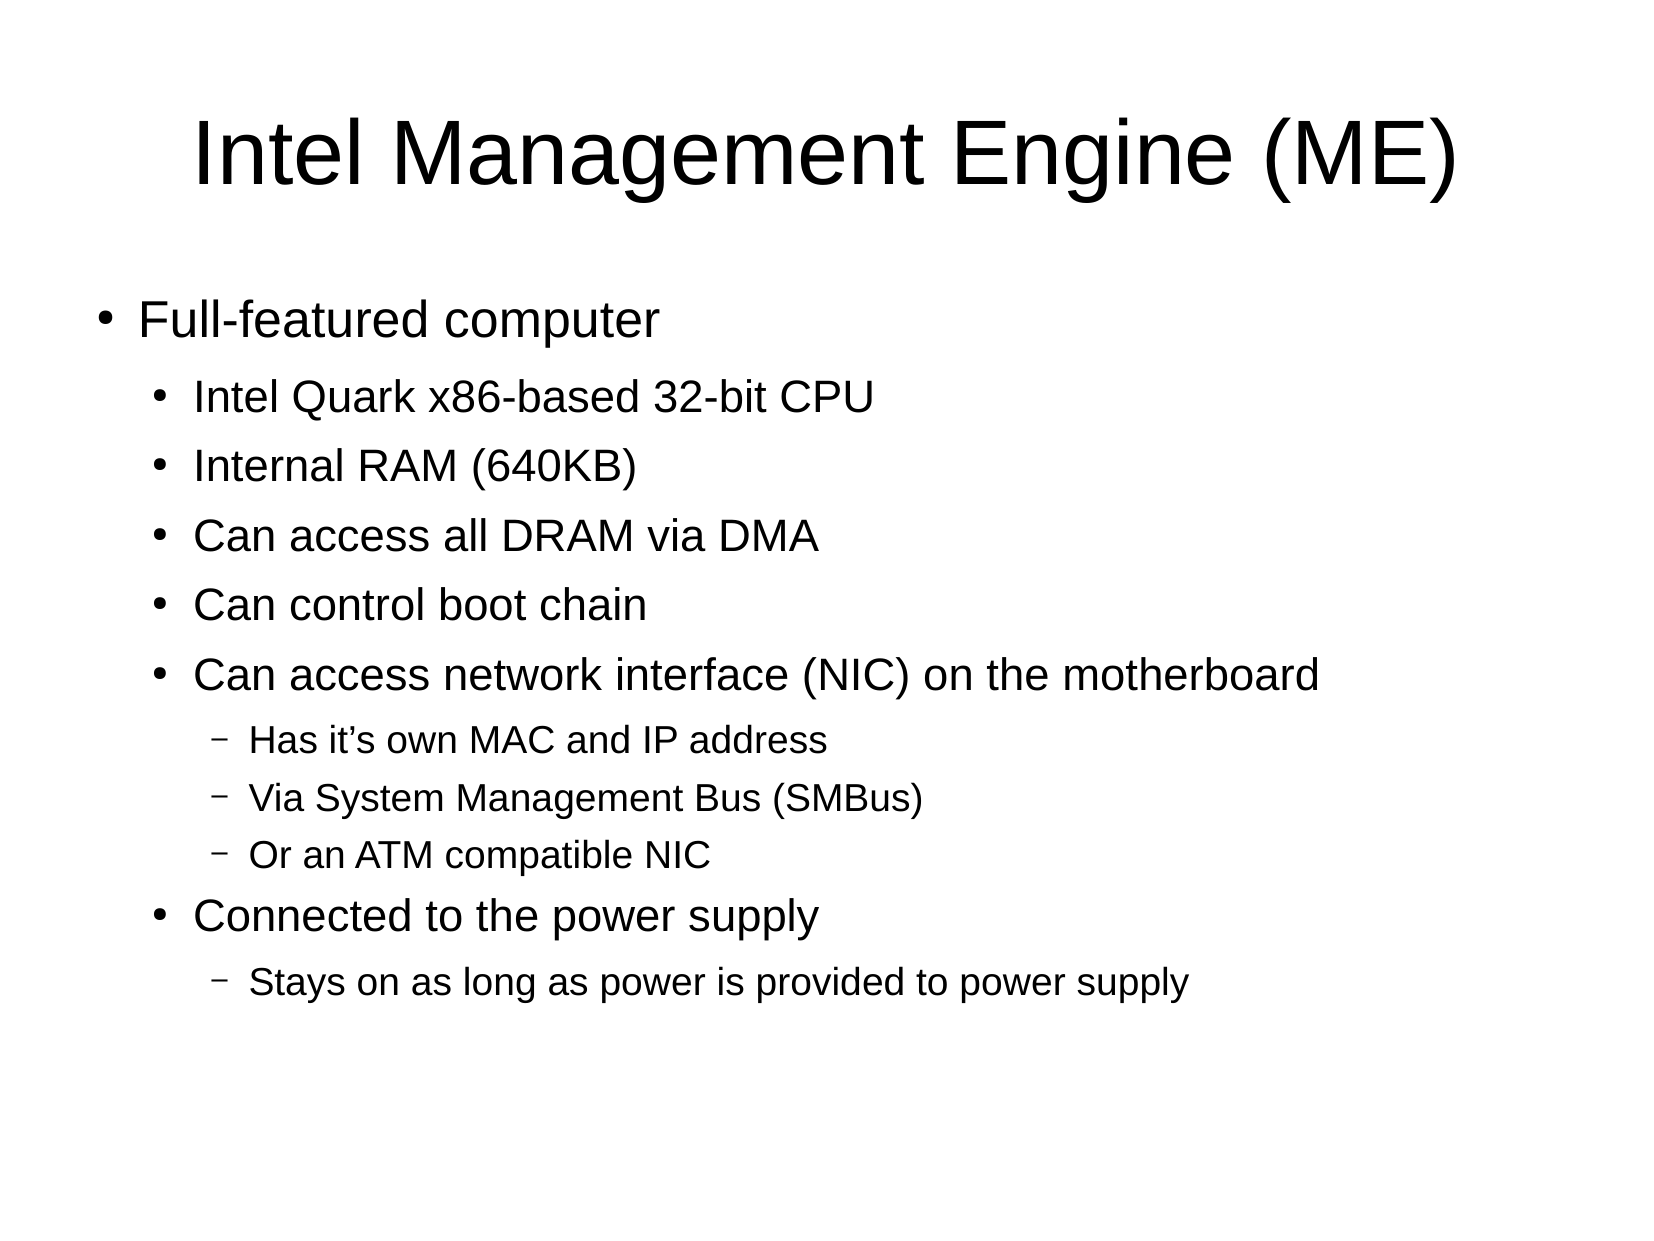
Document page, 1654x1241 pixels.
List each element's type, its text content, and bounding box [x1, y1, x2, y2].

title Intel Management Engine (ME) [82, 49, 1571, 257]
list Full-featured computer Intel Quark x86-based 32-bit CPU Internal RAM (640KB) Can access all DRAM via DMA Can control boot chain Can access network interface (NIC) on the motherboard Has it’s own MAC and IP address Via System Management Bus (SMBus) Or an ATM compatible NIC Connected to the power supply Stays on as long as power is provided to power supply [82, 290, 1571, 1010]
